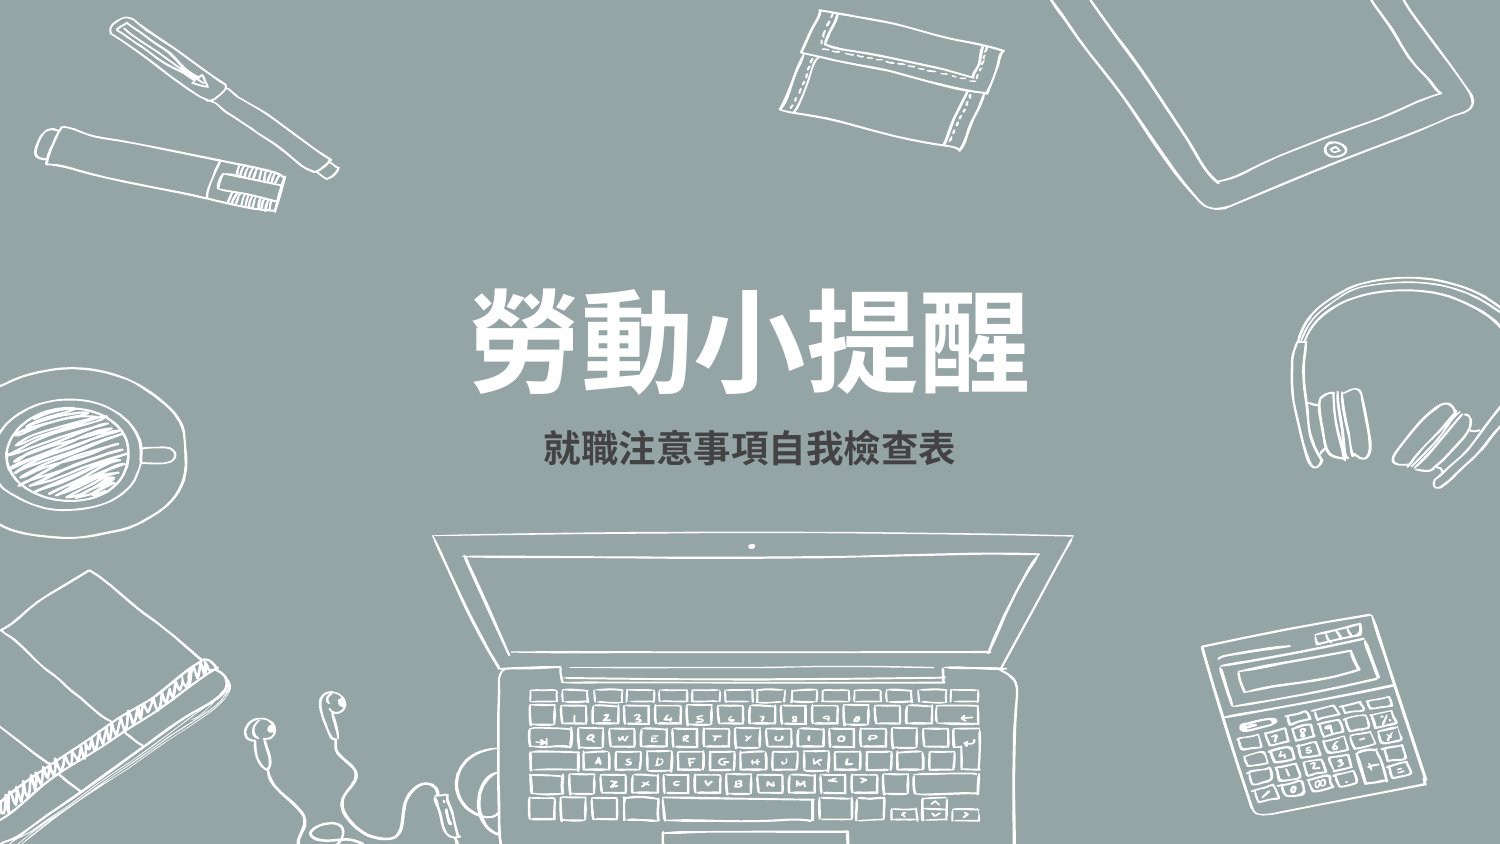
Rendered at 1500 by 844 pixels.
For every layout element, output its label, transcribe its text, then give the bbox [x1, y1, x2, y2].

title 勞動小提醒 [255, 231, 1245, 409]
subtitle 就職注意事項自我檢查表 [255, 409, 1245, 541]
